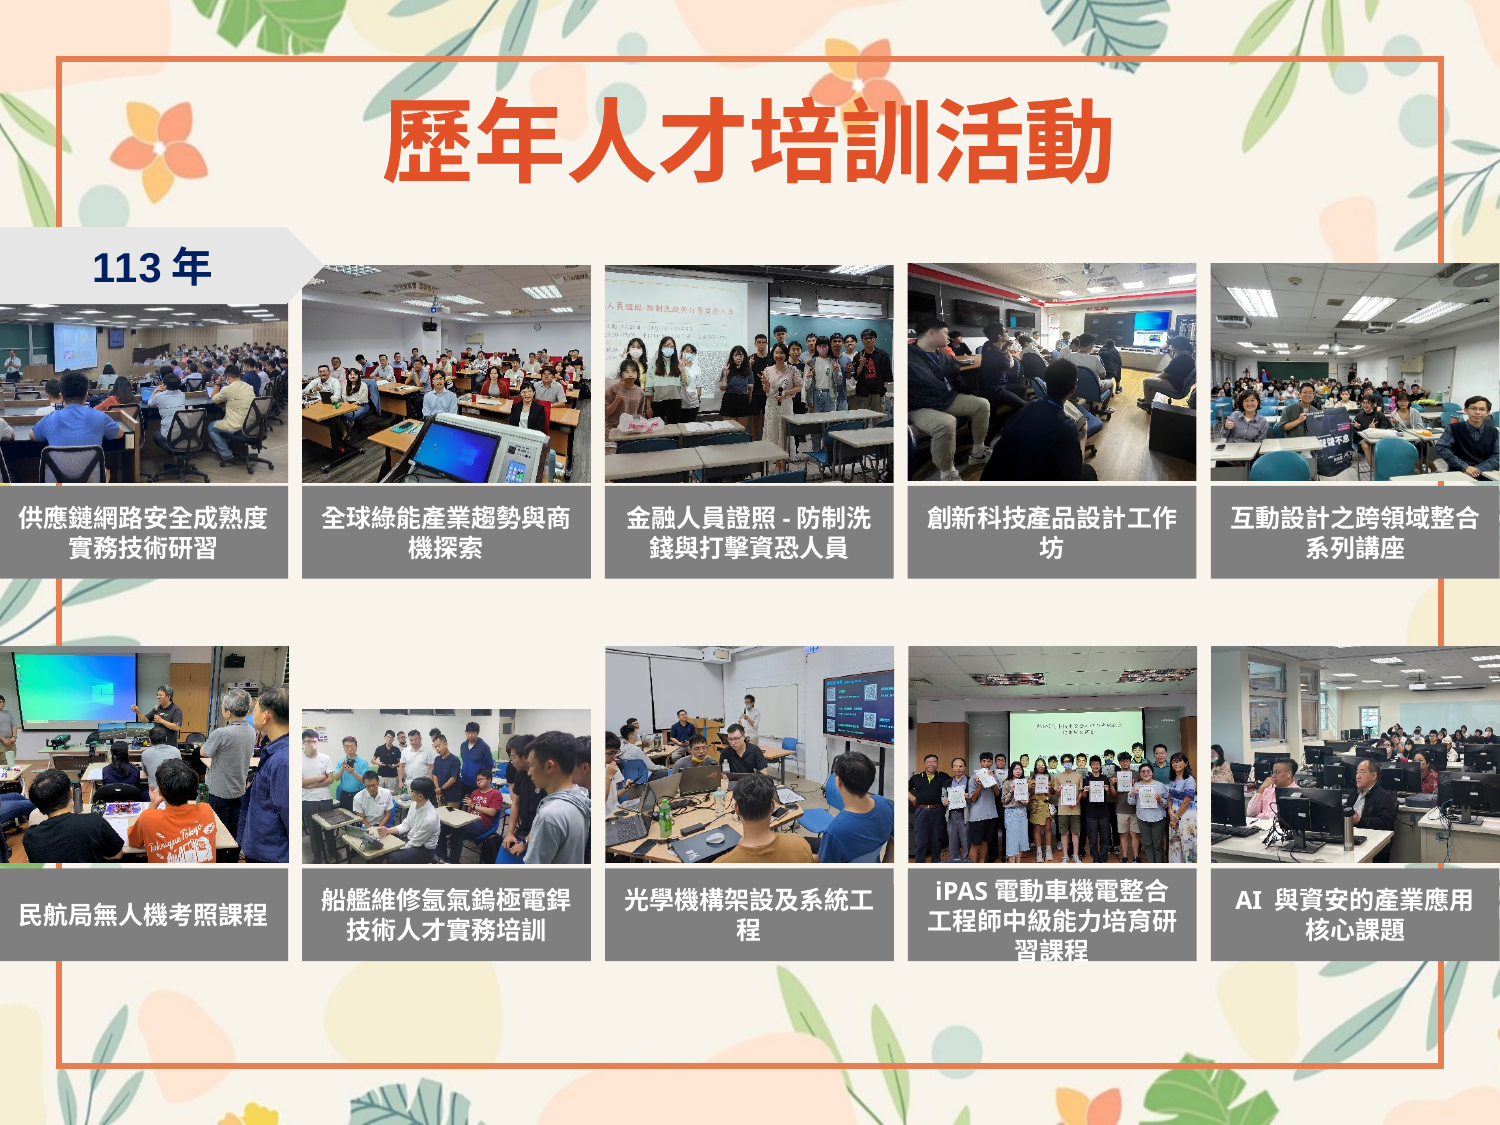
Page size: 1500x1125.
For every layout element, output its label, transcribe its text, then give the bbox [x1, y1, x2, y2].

text_box 民航局無人機考照課程 [0, 868, 289, 962]
text_box 船艦維修氬氣鎢極電銲技術人才實務培訓 [302, 868, 591, 962]
text_box 113年 [0, 227, 325, 305]
text_box AI 與資安的產業應用核心課題 [1210, 868, 1500, 962]
text_box 歷年人才培訓活動 [246, 77, 1254, 202]
text_box 金融人員證照-防制洗錢與打擊資恐人員 [604, 485, 894, 579]
text_box iPAS電動車機電整合工程師中級能力培育研習課程 [907, 868, 1197, 962]
text_box 供應鏈網路安全成熟度實務技術研習 [0, 485, 289, 579]
picture [0, 0, 1500, 1063]
text_box 互動設計之跨領域整合系列講座 [1210, 485, 1500, 579]
picture [0, 962, 1500, 1125]
text_box 全球綠能產業趨勢與商機探索 [302, 485, 591, 579]
text_box 光學機構架設及系統工程 [605, 868, 894, 962]
text_box 創新科技產品設計工作坊 [907, 485, 1197, 579]
